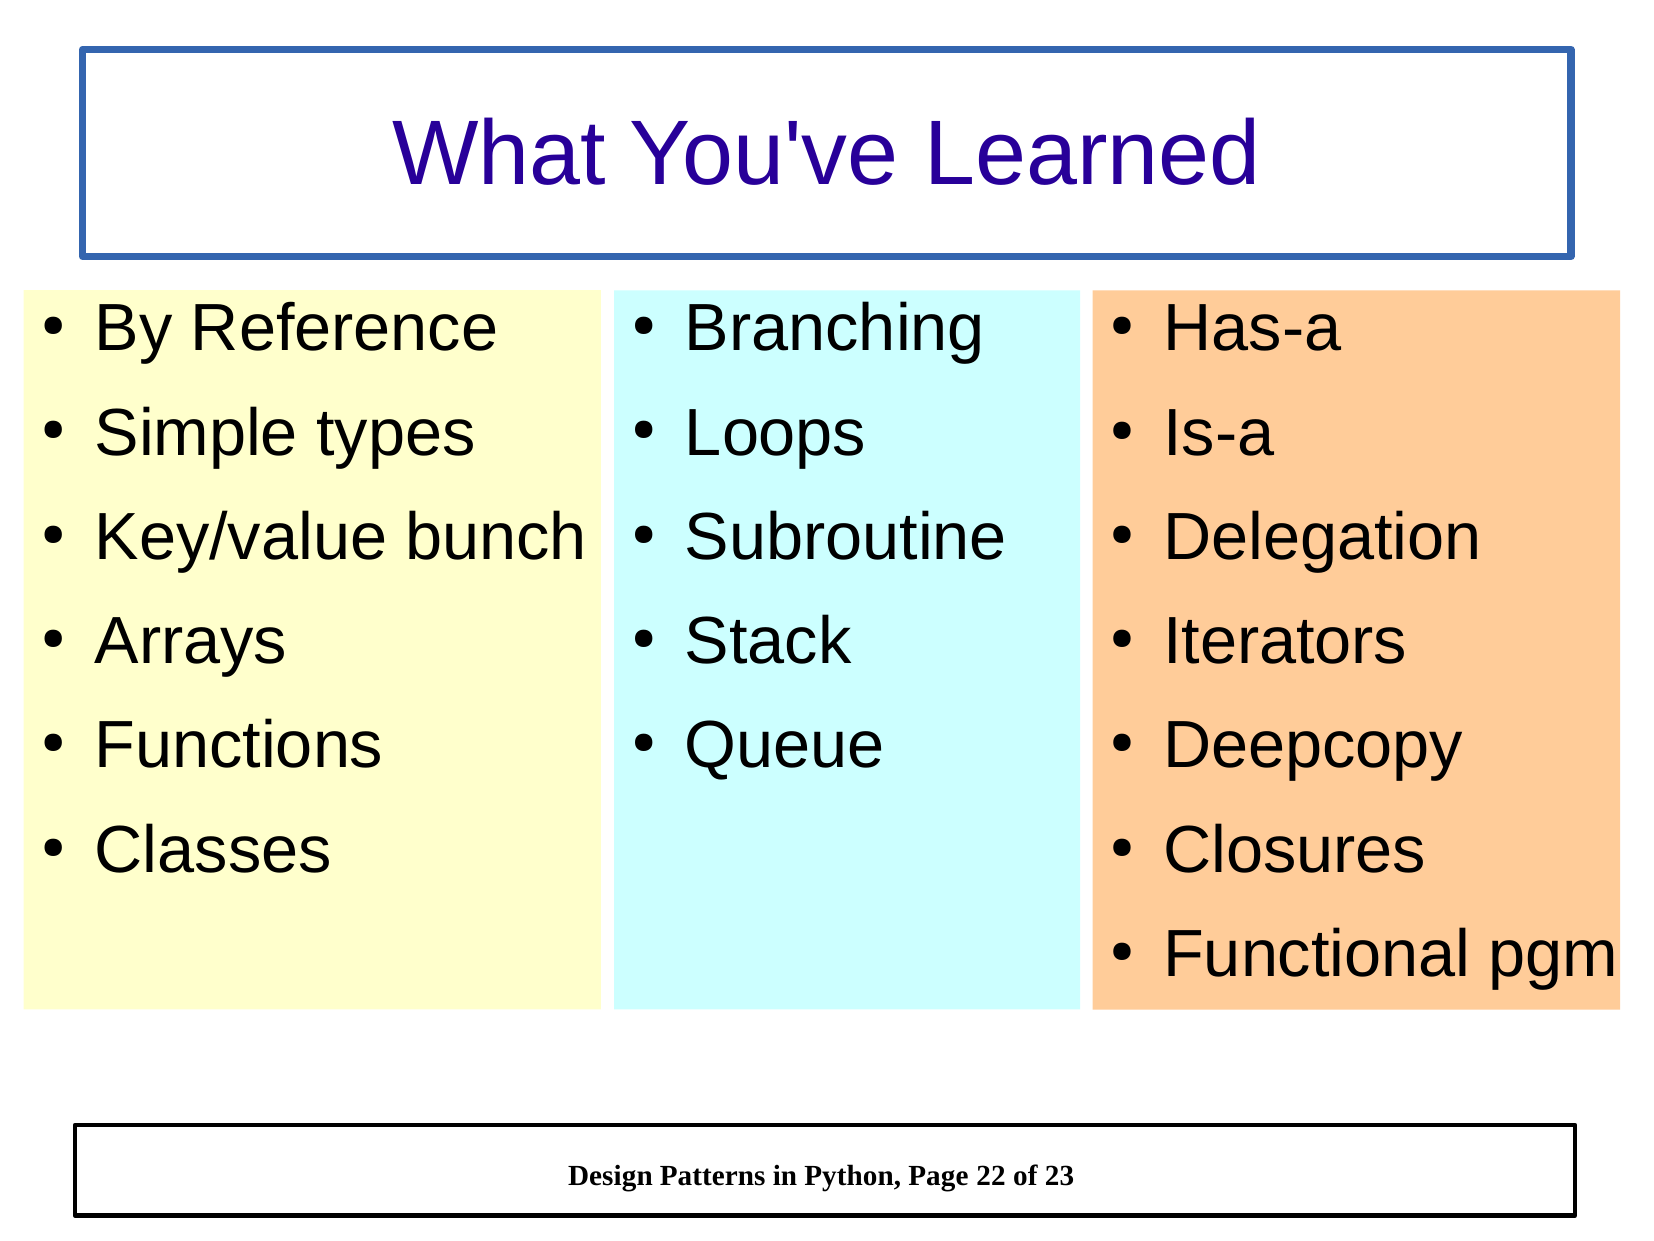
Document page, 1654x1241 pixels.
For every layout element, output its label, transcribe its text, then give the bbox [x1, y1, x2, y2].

list Has-a Is-a Delegation Iterators Deepcopy Closures Functional pgm [1092, 290, 1621, 1010]
list By Reference Simple types Key/value bunch Arrays Functions Classes [23, 290, 601, 1010]
list Branching Loops Subroutine Stack Queue [614, 290, 1081, 1010]
title What You've Learned [82, 49, 1571, 257]
